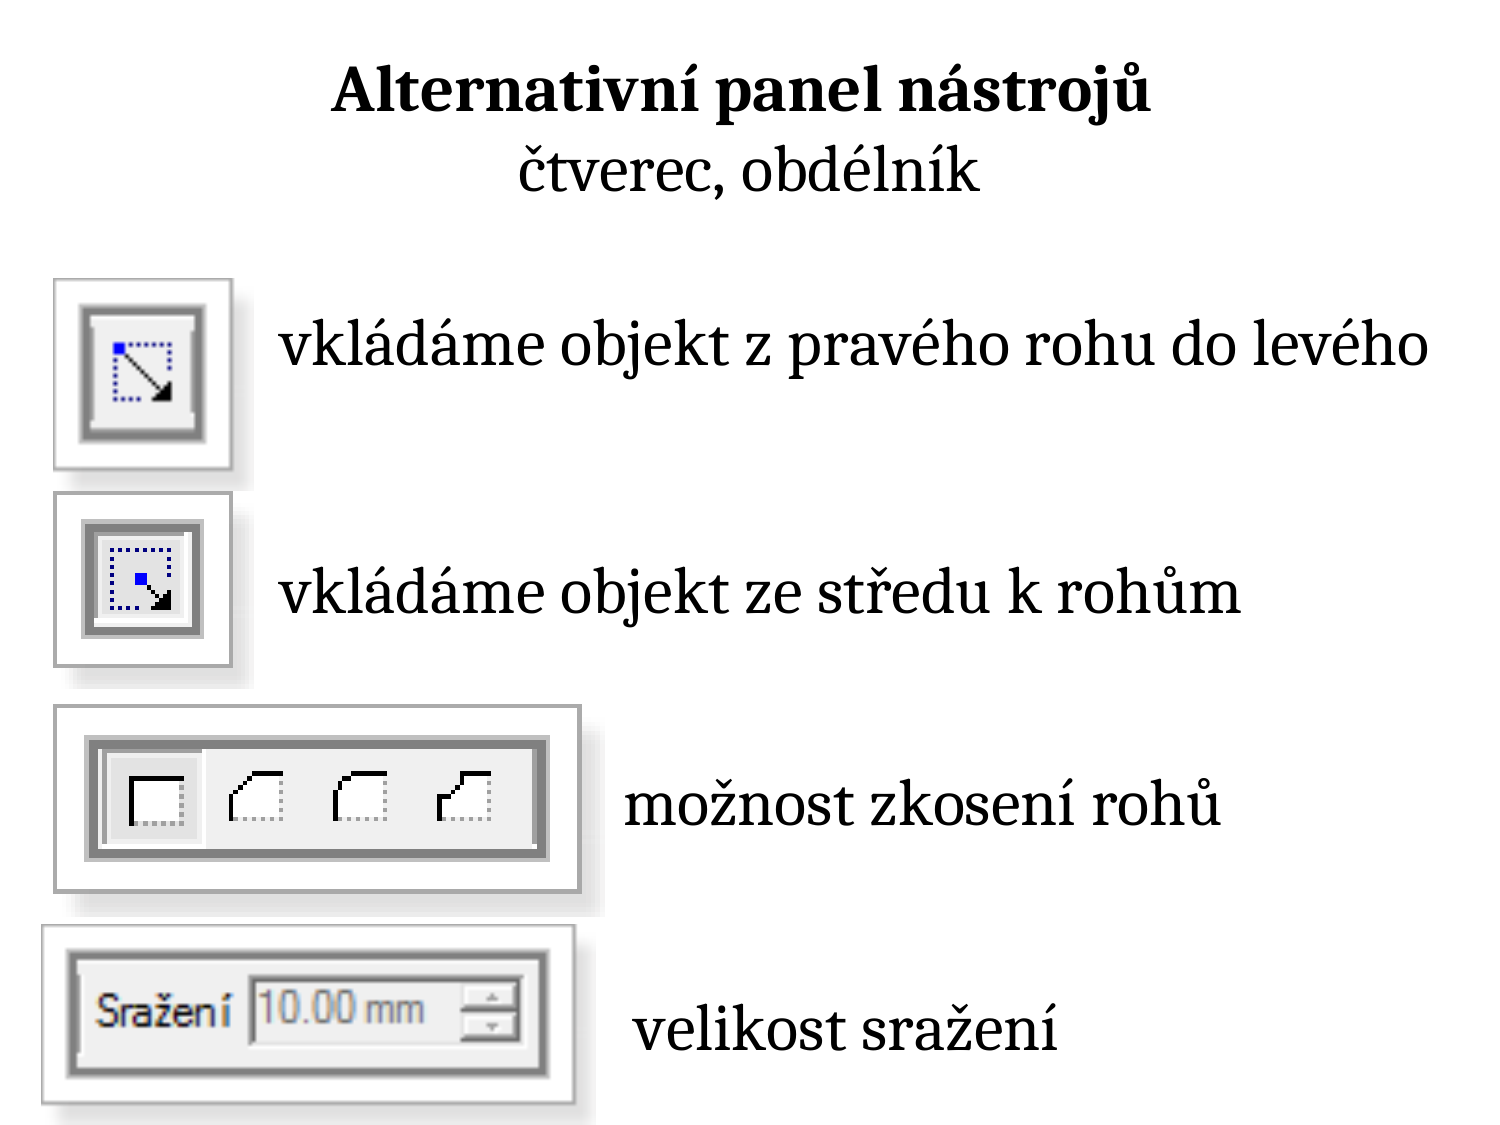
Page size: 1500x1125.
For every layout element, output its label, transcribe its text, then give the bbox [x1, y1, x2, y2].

picture [53, 491, 254, 689]
picture [53, 704, 605, 917]
text_box vkládáme objekt ze středu k rohům [265, 538, 1500, 715]
text_box velikost sražení [620, 976, 1500, 1072]
text_box vkládáme objekt z pravého rohu do levého [265, 290, 1459, 387]
title Alternativní panel nástrojů čtverec, obdélník [0, 30, 1500, 219]
picture [41, 924, 596, 1125]
text_box možnost zkosení rohů [608, 751, 1500, 847]
text_box [53, 278, 254, 491]
